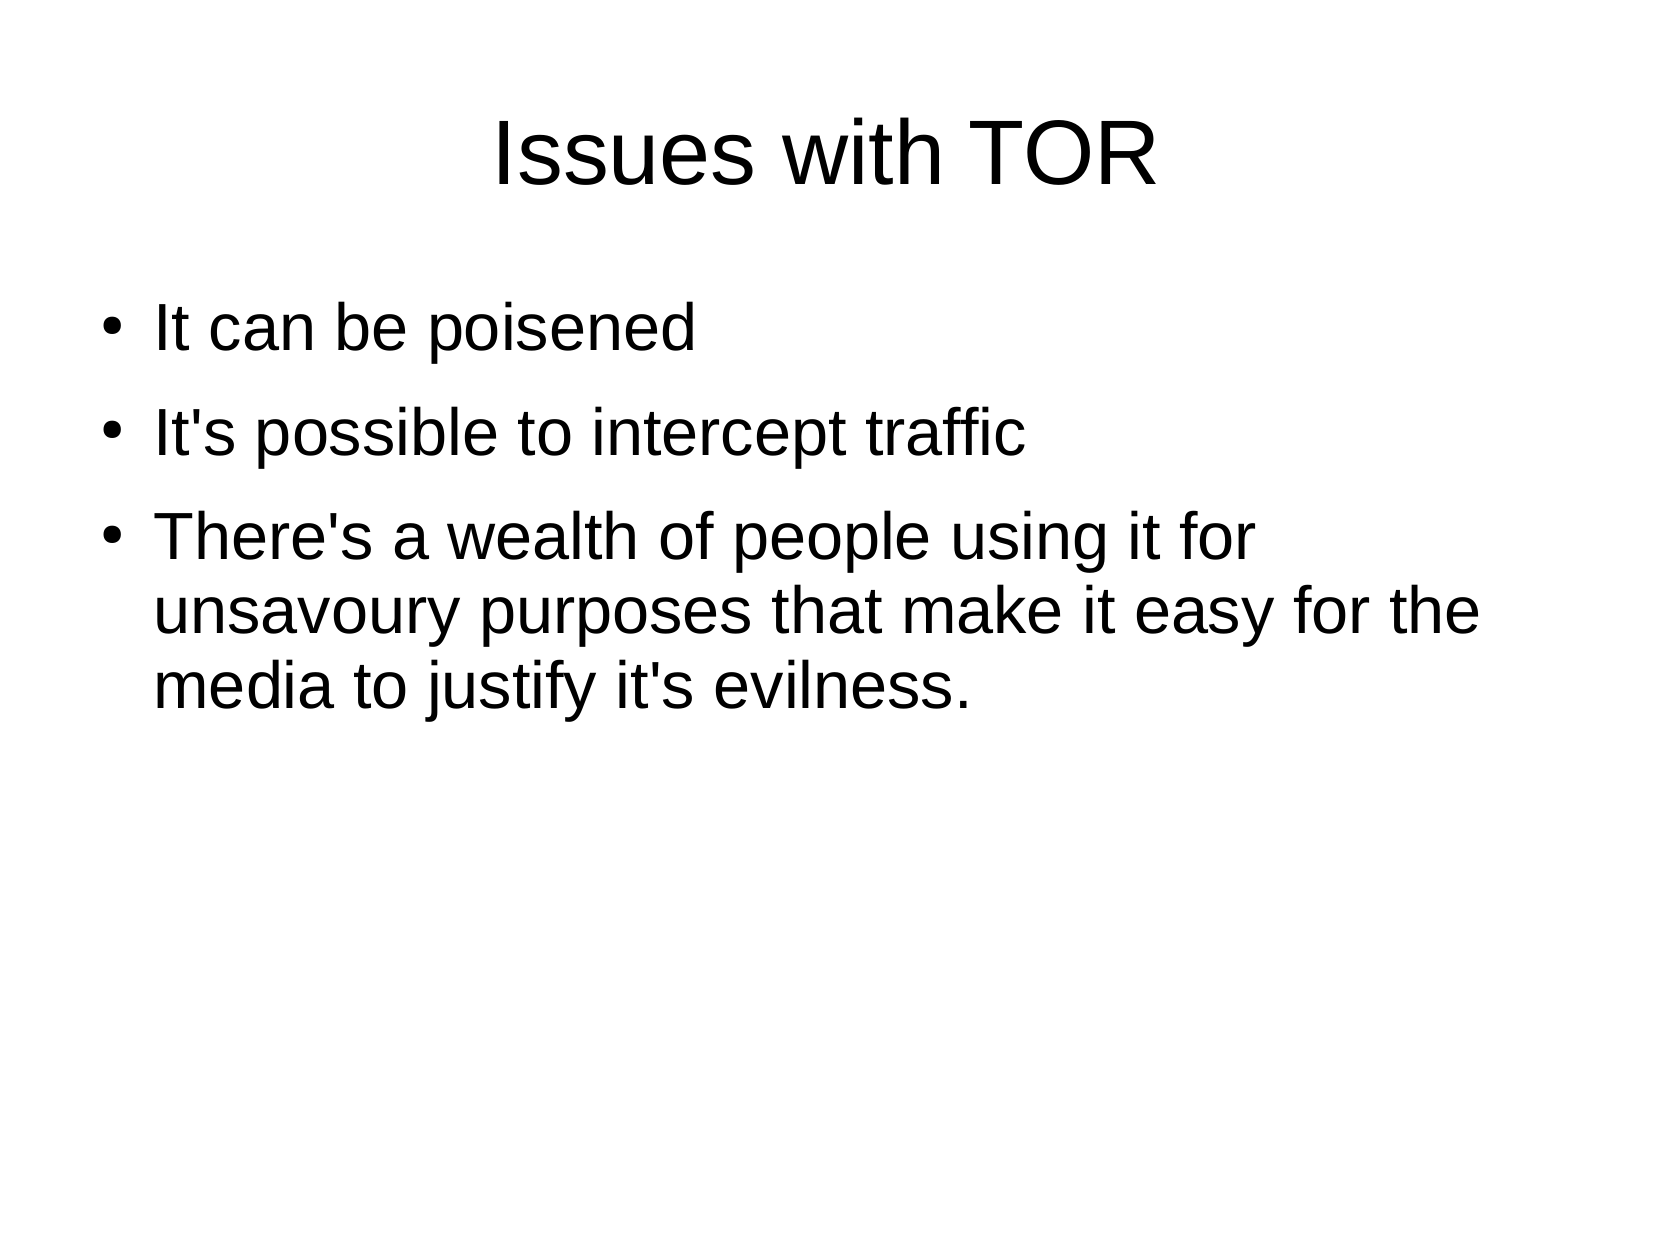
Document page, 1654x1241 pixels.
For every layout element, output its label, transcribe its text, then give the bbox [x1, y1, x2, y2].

title Issues with TOR [82, 49, 1571, 257]
list It can be poisened It's possible to intercept traffic There's a wealth of people using it for unsavoury purposes that make it easy for the media to justify it's evilness. [82, 290, 1571, 1010]
